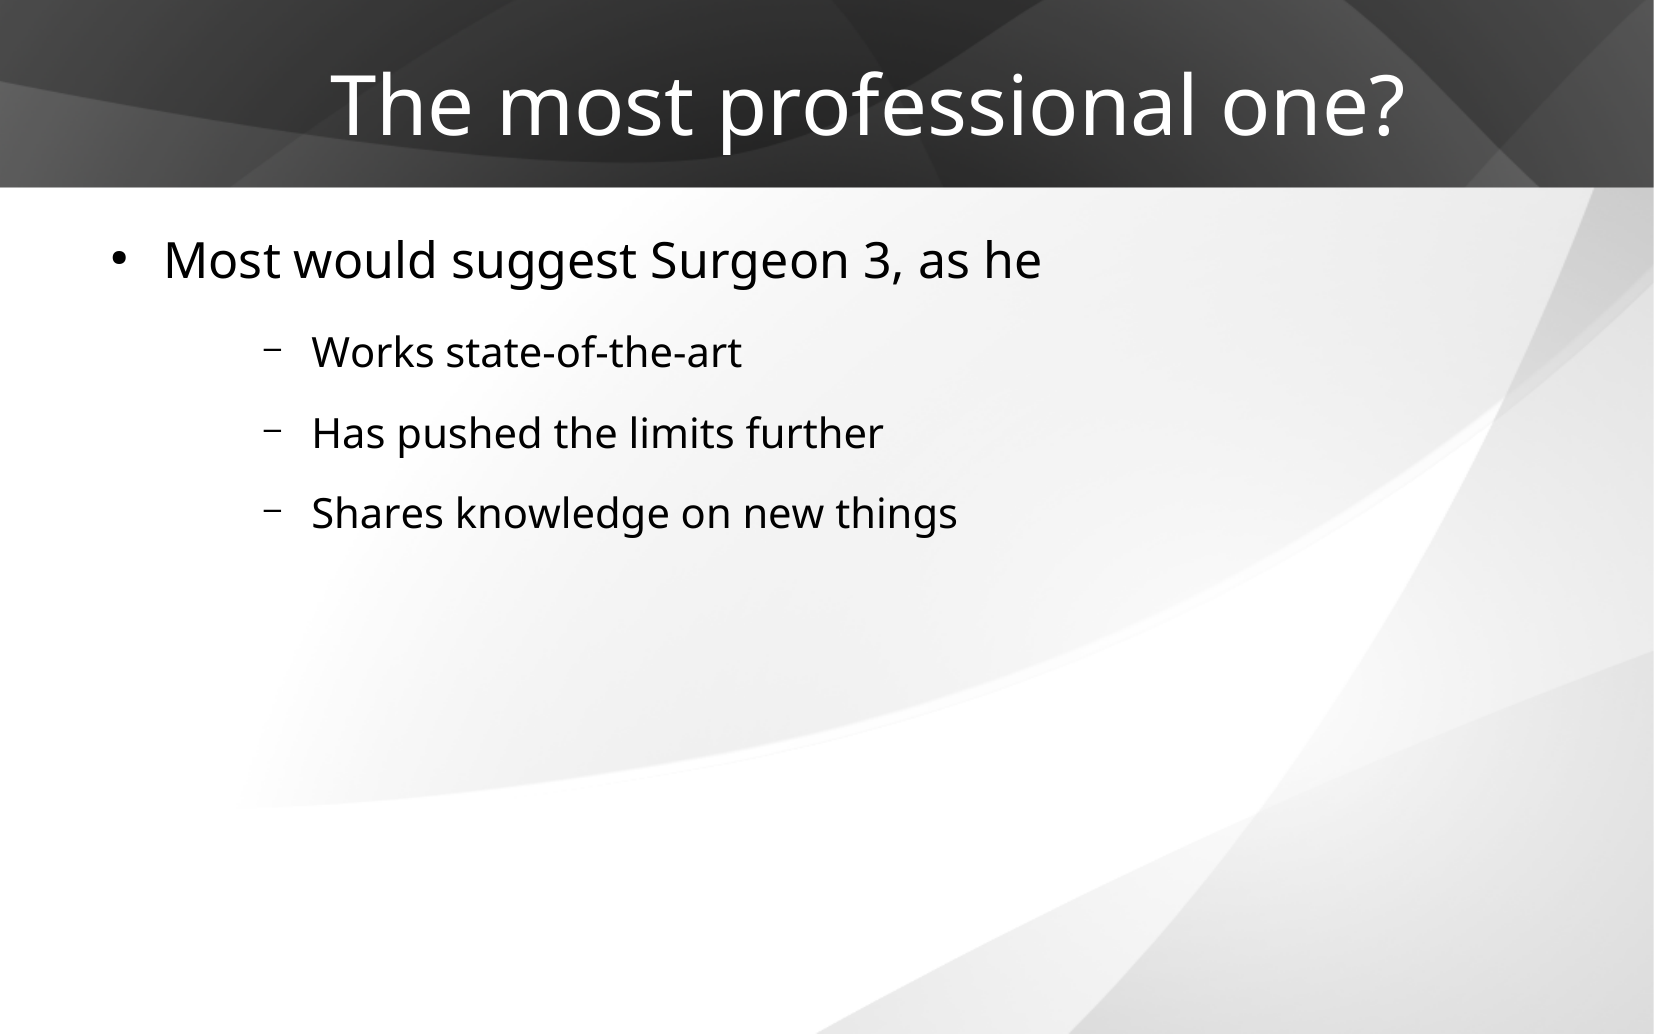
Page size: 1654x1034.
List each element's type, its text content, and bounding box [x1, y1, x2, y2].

title The most professional one? [124, 0, 1613, 208]
picture [0, 0, 1654, 1034]
list Most would suggest Surgeon 3, as he Works state-of-the-art Has pushed the limits further Shares knowledge on new things [75, 225, 1613, 1013]
